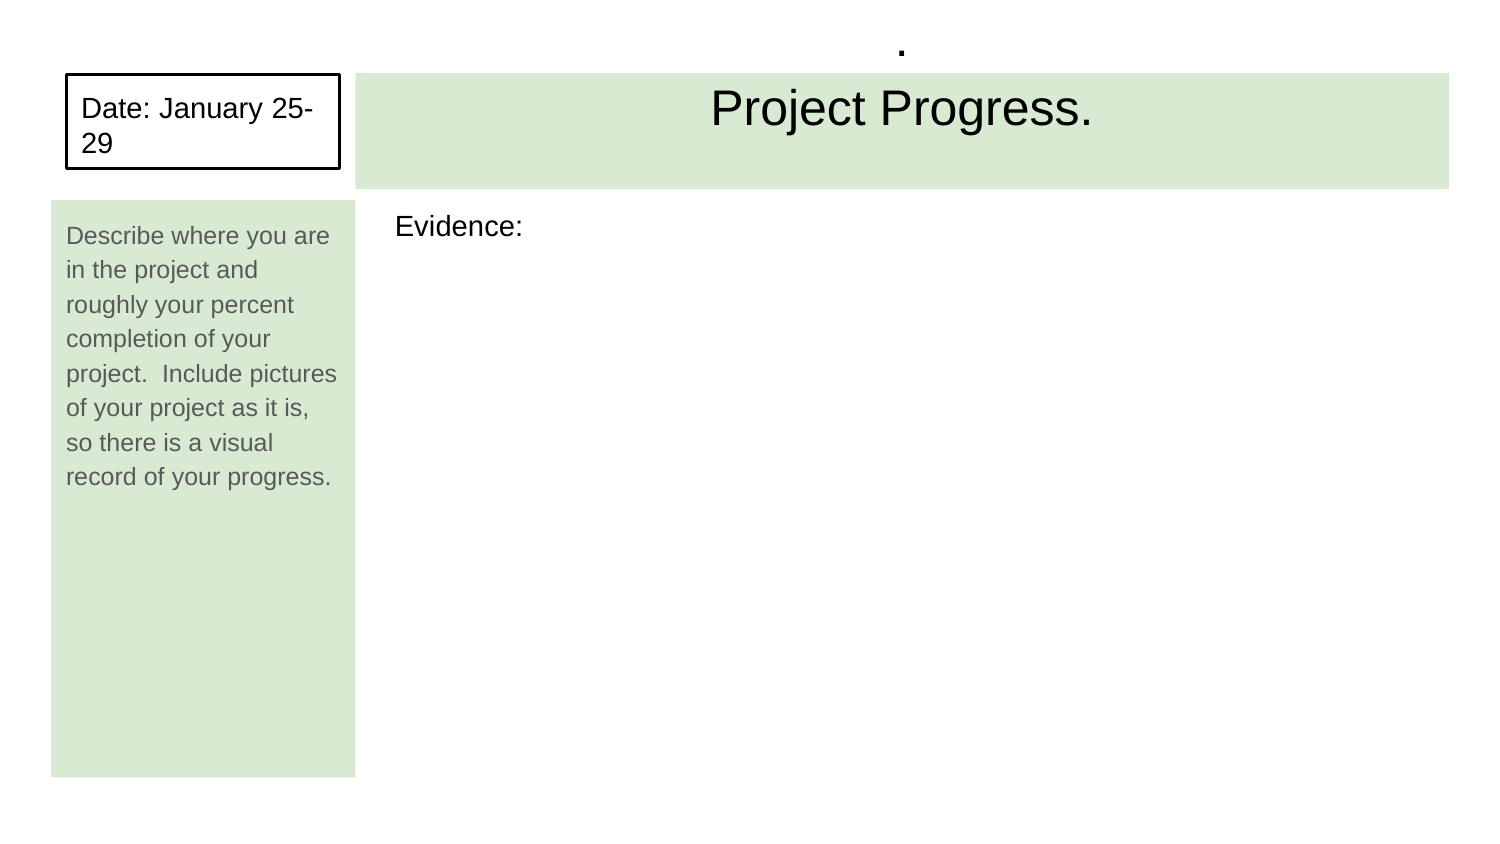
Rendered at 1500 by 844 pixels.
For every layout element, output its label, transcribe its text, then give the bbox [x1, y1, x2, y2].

text_box Evidence: [379, 191, 1449, 781]
title . Project Progress. [355, 72, 1449, 189]
text_box Date: January 25-29 [66, 74, 340, 169]
list Describe where you are in the project and roughly your percent completion of your project. Include pictures of your project as it is, so there is a visual record of your progress. [51, 200, 356, 778]
